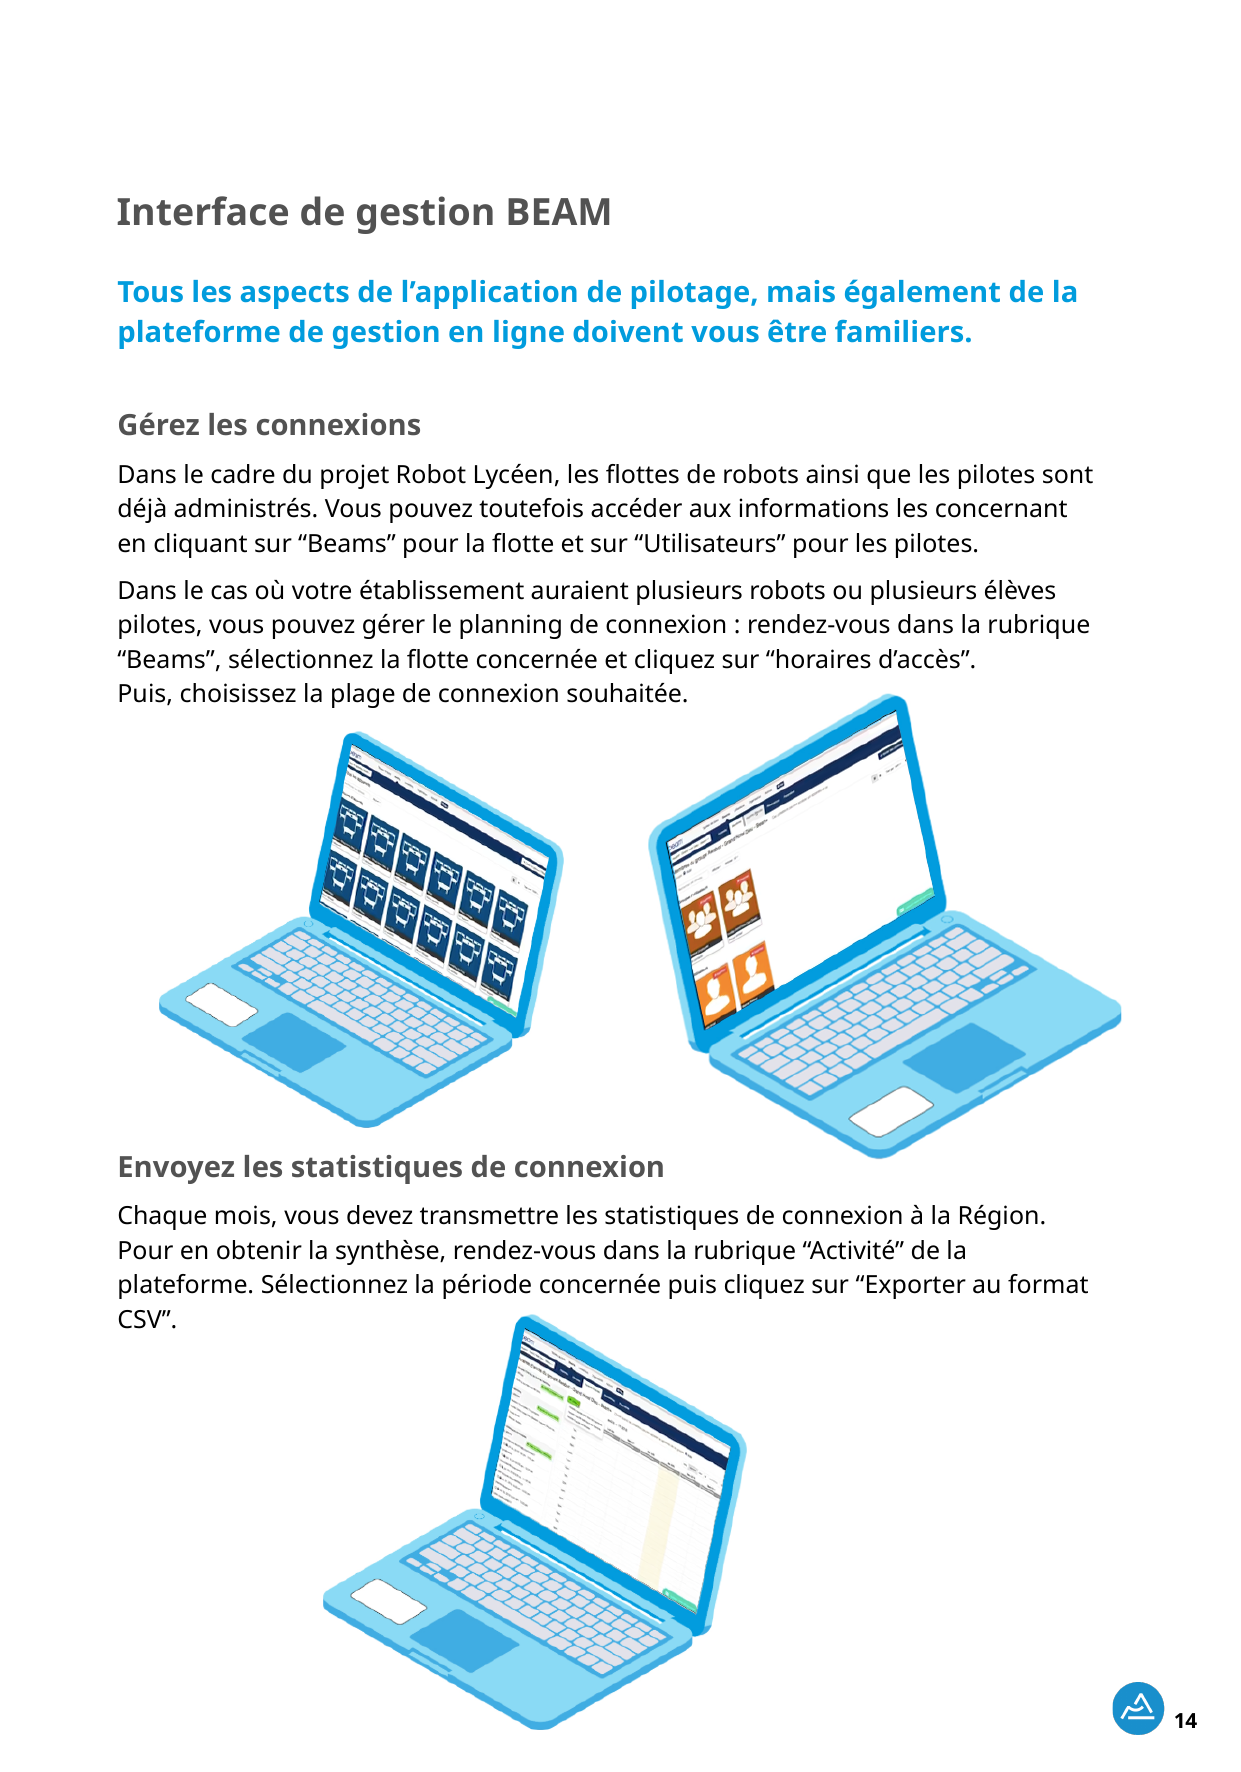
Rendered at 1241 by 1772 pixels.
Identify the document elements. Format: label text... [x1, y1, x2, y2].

picture [662, 656, 669, 666]
picture [794, 656, 801, 666]
picture [227, 1258, 778, 1748]
picture [67, 655, 1146, 1164]
text_box 14 [1145, 1670, 1213, 1748]
picture [678, 655, 685, 666]
picture [737, 655, 744, 666]
picture [882, 656, 889, 666]
text_box Interface de gestion BEAM [101, 165, 1099, 242]
text_box Tous les aspects de l’application de pilotage, mais également de la plateforme de gestion en ligne doivent vous être familiers. Gérez les connexions Dans le cadre du projet Robot Lycéen, les flottes de robots ainsi que les pilotes sont déjà administrés. Vous pouvez toutefois accéder aux informations les concernant en cliquant sur “Beams” pour la flotte et sur “Utilisateurs” pour les pilotes. Dans le cas où votre établissement auraient plusieurs robots ou plusieurs élèves pilotes, vous pouvez gérer le planning de connexion : rendez-vous dans la rubrique “Beams”, sélectionnez la flotte concernée et cliquez sur “horaires d’accès”. Puis, choisissez la plage de connexion souhaitée. Envoyez les statistiques de connexion Chaque mois, vous devez transmettre les statistiques de connexion à la Région. Pour en obtenir la synthèse, rendez-vous dans la rubrique “Activité” de la plateforme. Sélectionnez la période concernée puis cliquez sur “Exporter au format CSV”. [102, 253, 1113, 383]
picture [1112, 1682, 1172, 1735]
